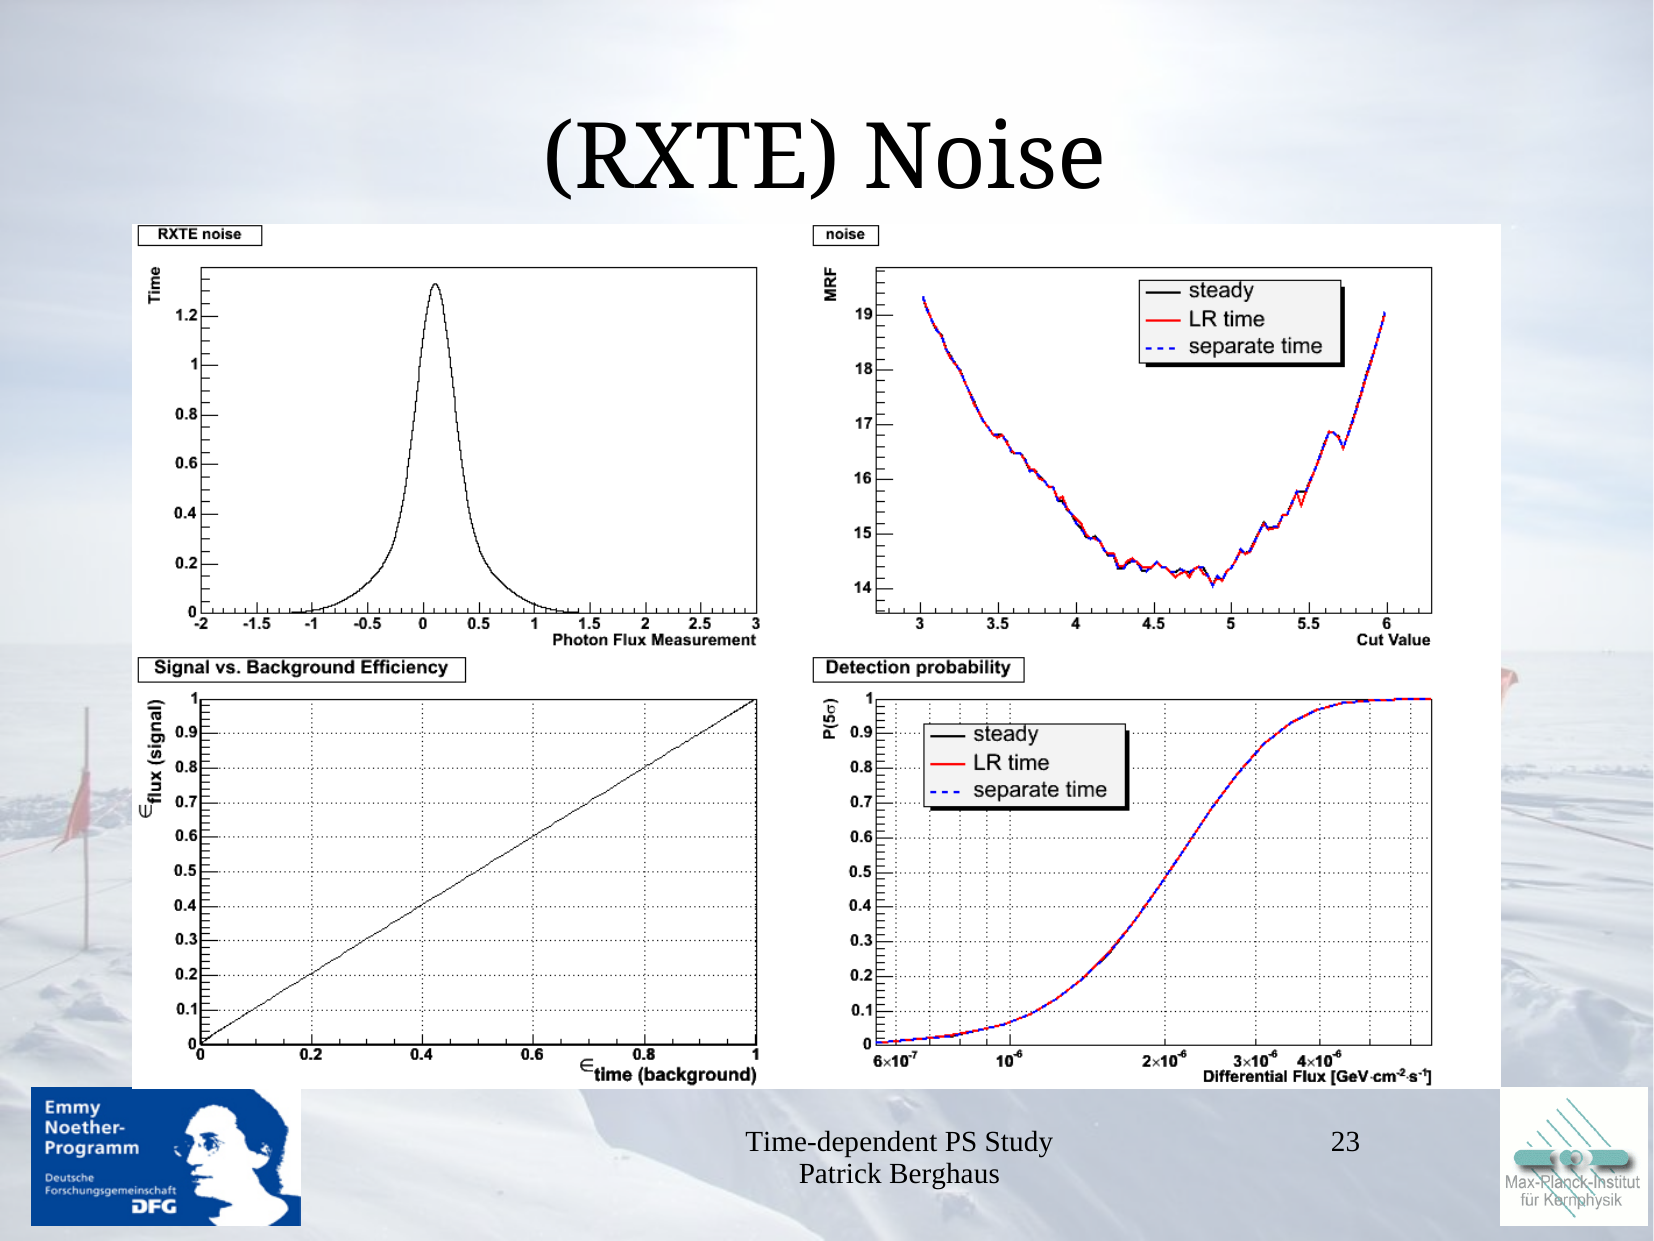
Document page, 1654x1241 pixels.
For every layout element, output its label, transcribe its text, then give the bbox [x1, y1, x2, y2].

title (RXTE) Noise [75, 49, 1576, 257]
picture [31, 224, 1648, 1226]
